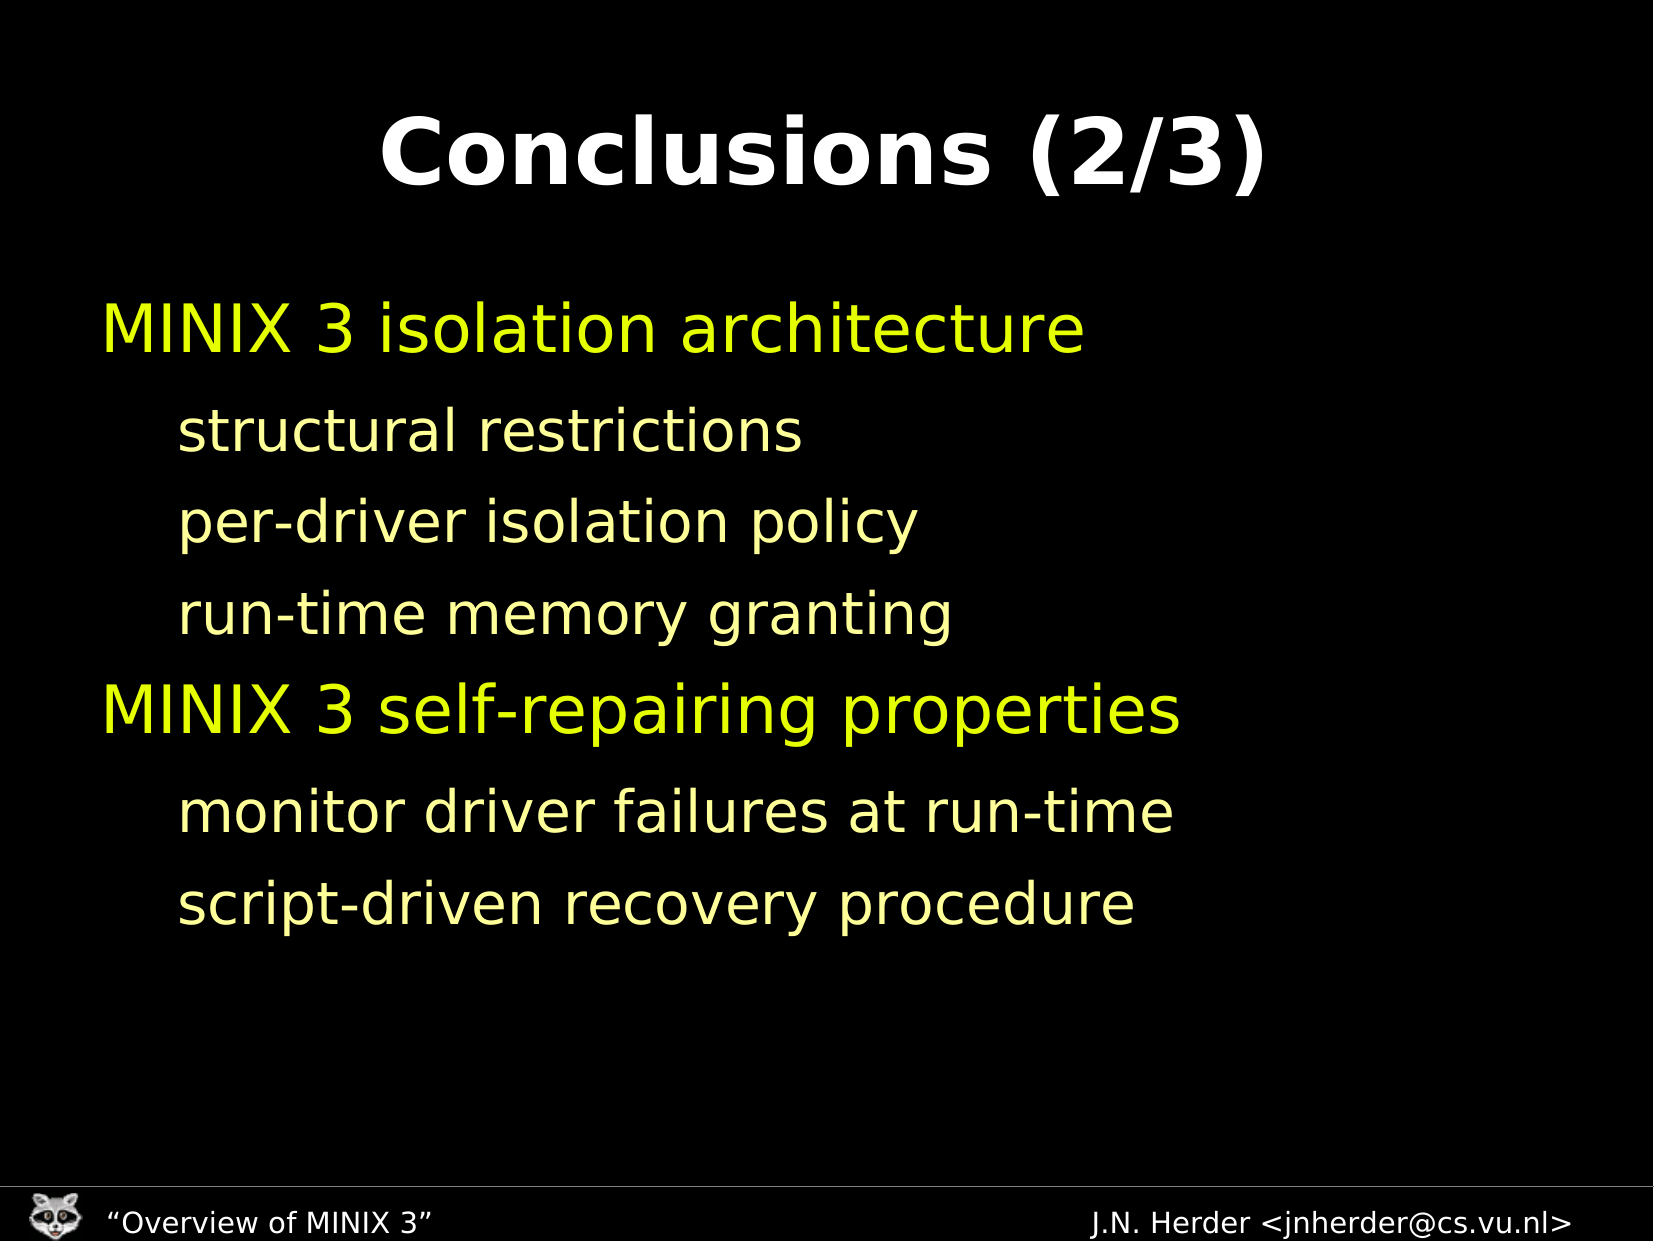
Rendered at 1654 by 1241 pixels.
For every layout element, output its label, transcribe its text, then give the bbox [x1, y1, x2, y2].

picture [29, 1193, 83, 1241]
title Conclusions (2/3) [75, 43, 1576, 263]
list MINIX 3 isolation architecture structural restrictions per-driver isolation policy run-time memory granting MINIX 3 self-repairing properties monitor driver failures at run-time script-driven recovery procedure [82, 290, 1571, 1095]
